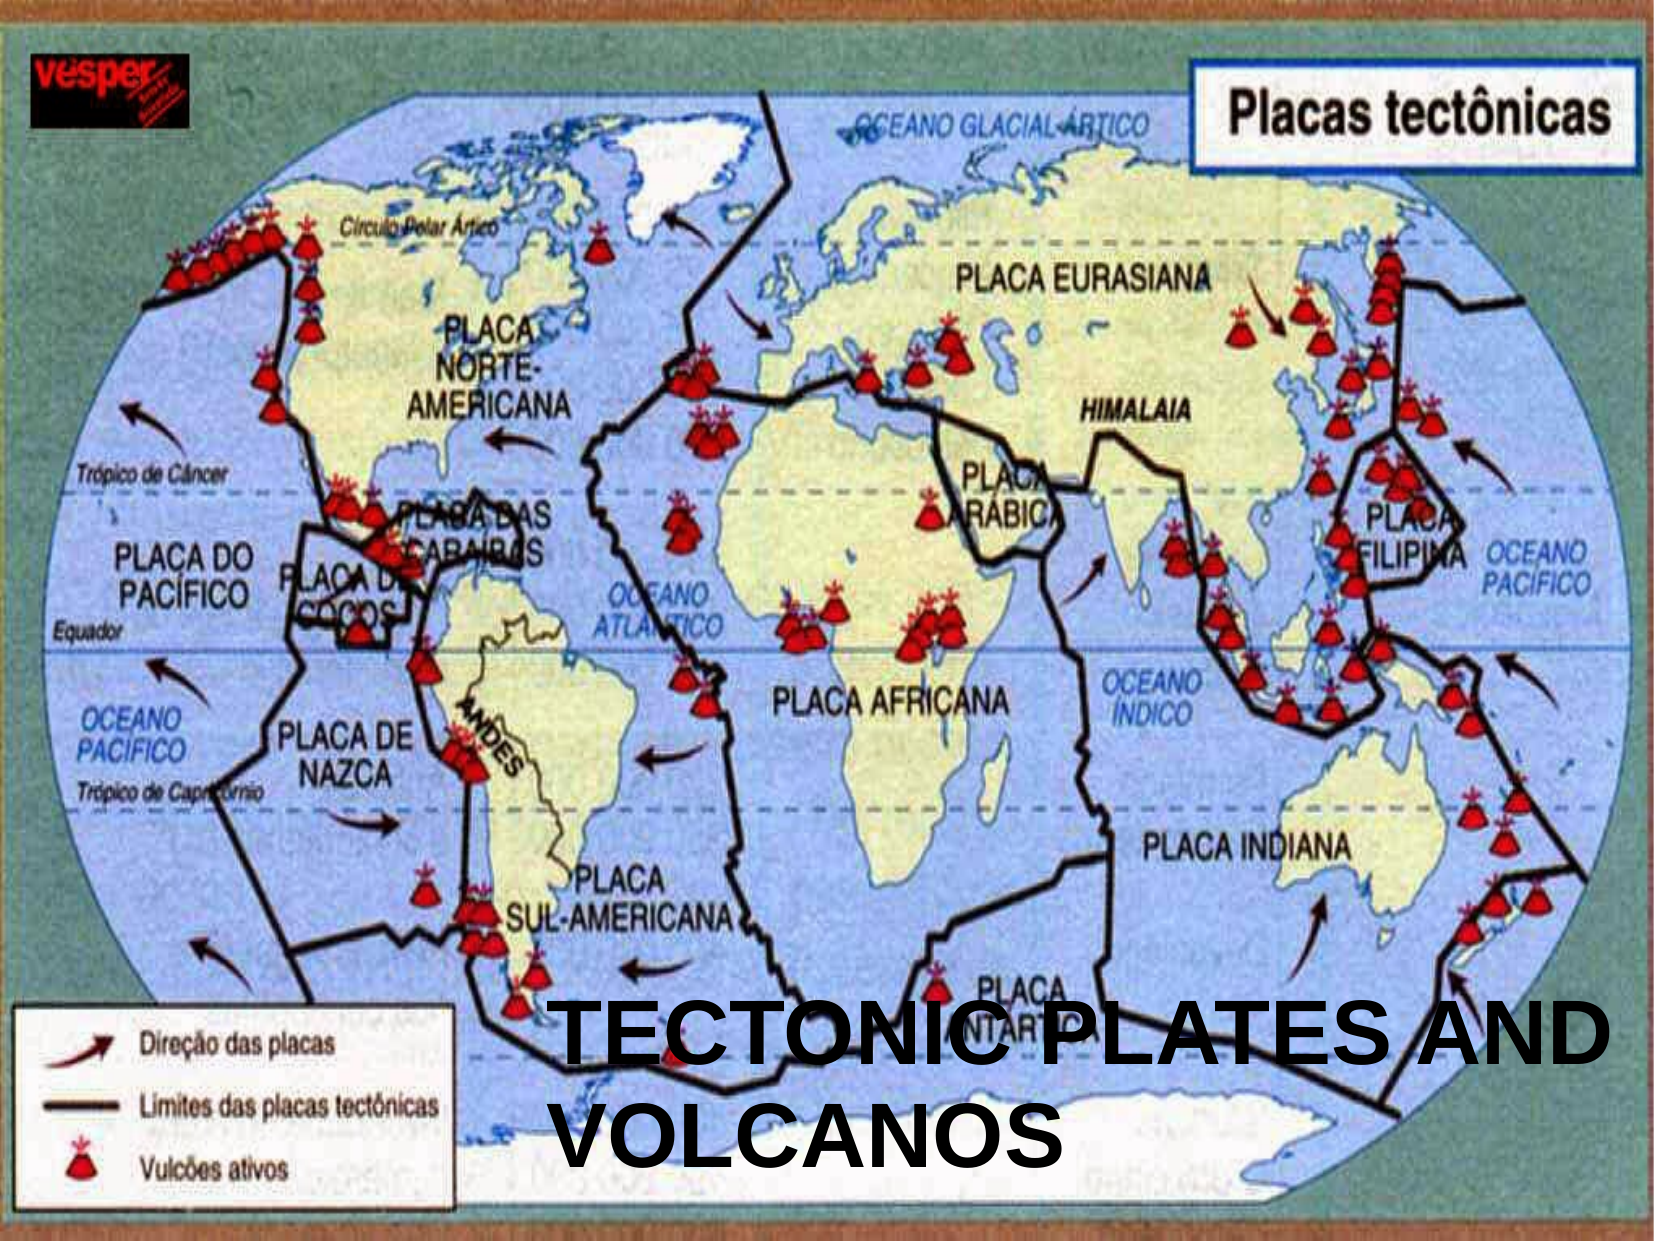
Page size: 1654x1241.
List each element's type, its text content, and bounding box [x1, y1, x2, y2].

text_box TECTONIC PLATES AND VOLCANOS [531, 974, 1654, 1195]
picture [0, 0, 1654, 1241]
